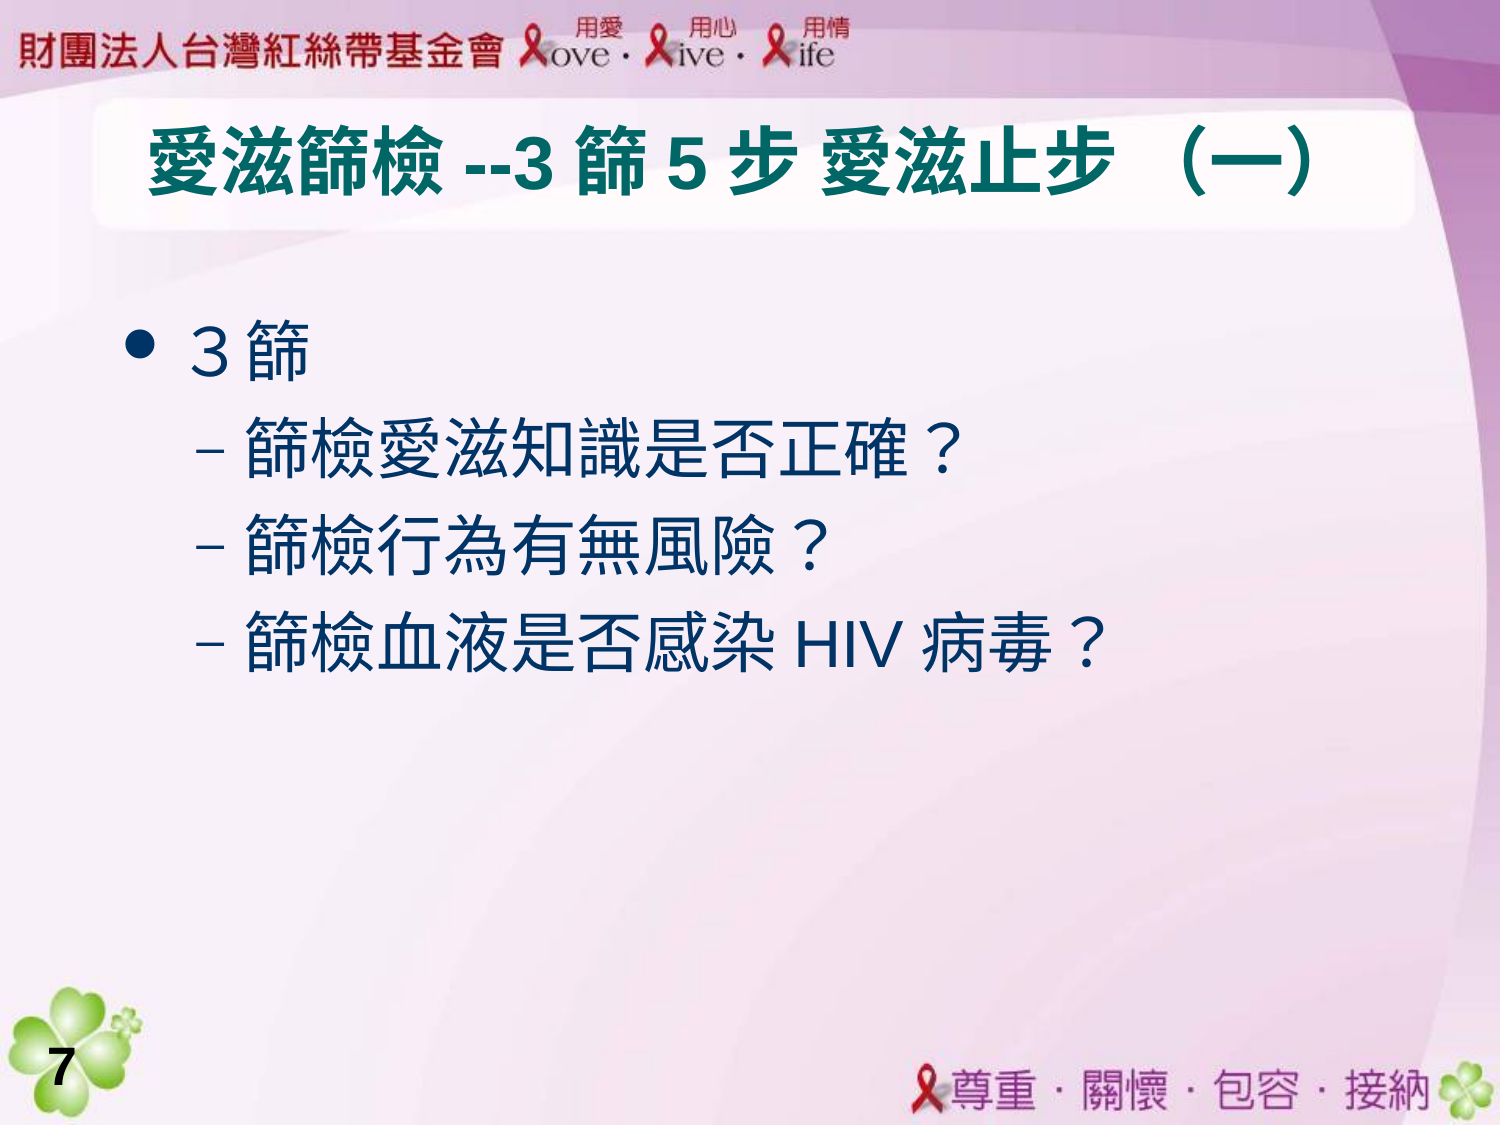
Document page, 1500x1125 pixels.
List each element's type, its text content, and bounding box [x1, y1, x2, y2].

list ３篩 篩檢愛滋知識是否正確？ 篩檢行為有無風險？ 篩檢血液是否感染HIV病毒？ [106, 302, 1442, 785]
text_box <編號> [13, 1023, 111, 1105]
picture [0, 0, 1500, 1125]
title 愛滋篩檢--3篩5步 愛滋止步 （一） [130, 120, 1418, 214]
